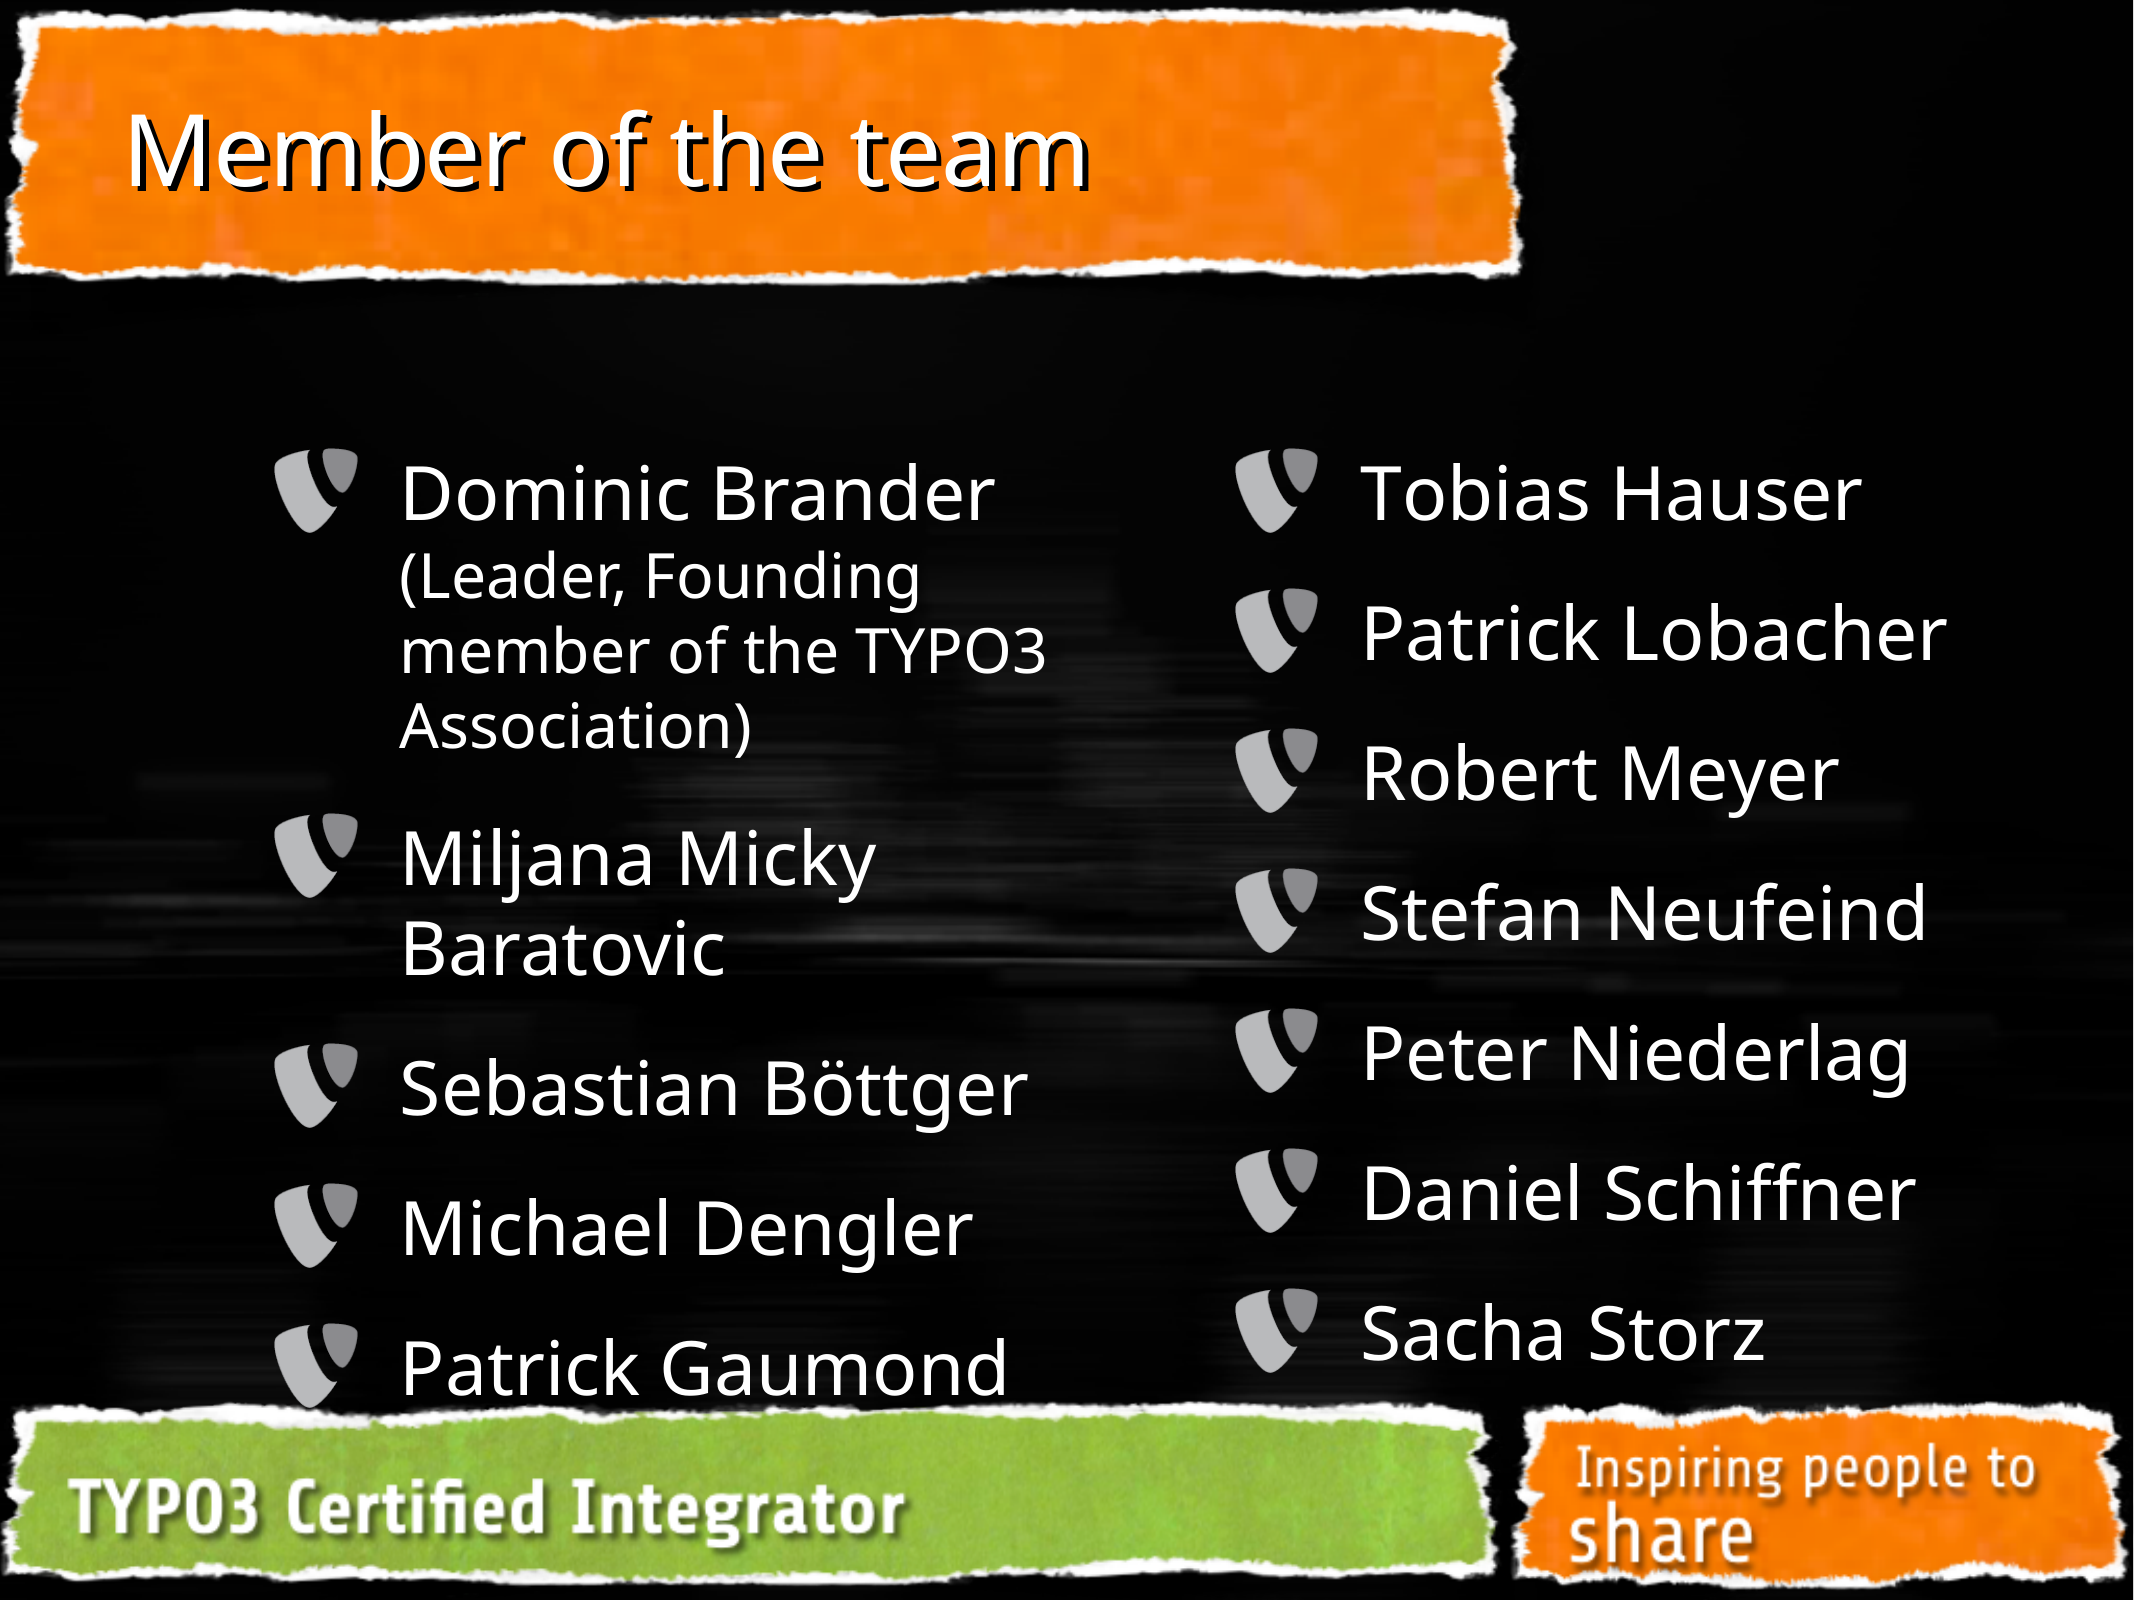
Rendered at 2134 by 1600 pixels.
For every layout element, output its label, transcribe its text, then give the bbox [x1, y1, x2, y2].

title Member of the team [114, 74, 1453, 215]
picture [0, 0, 2134, 1600]
list Dominic Brander (Leader, Founding member of the TYPO3 Association) Miljana Micky Baratovic Sebastian Böttger Michael Dengler Patrick Gaumond [168, 391, 1136, 1390]
text_box Tobias Hauser Patrick Lobacher Robert Meyer Stefan Neufeind Peter Niederlag Daniel Schiffner Sacha Storz [1129, 391, 2096, 1330]
